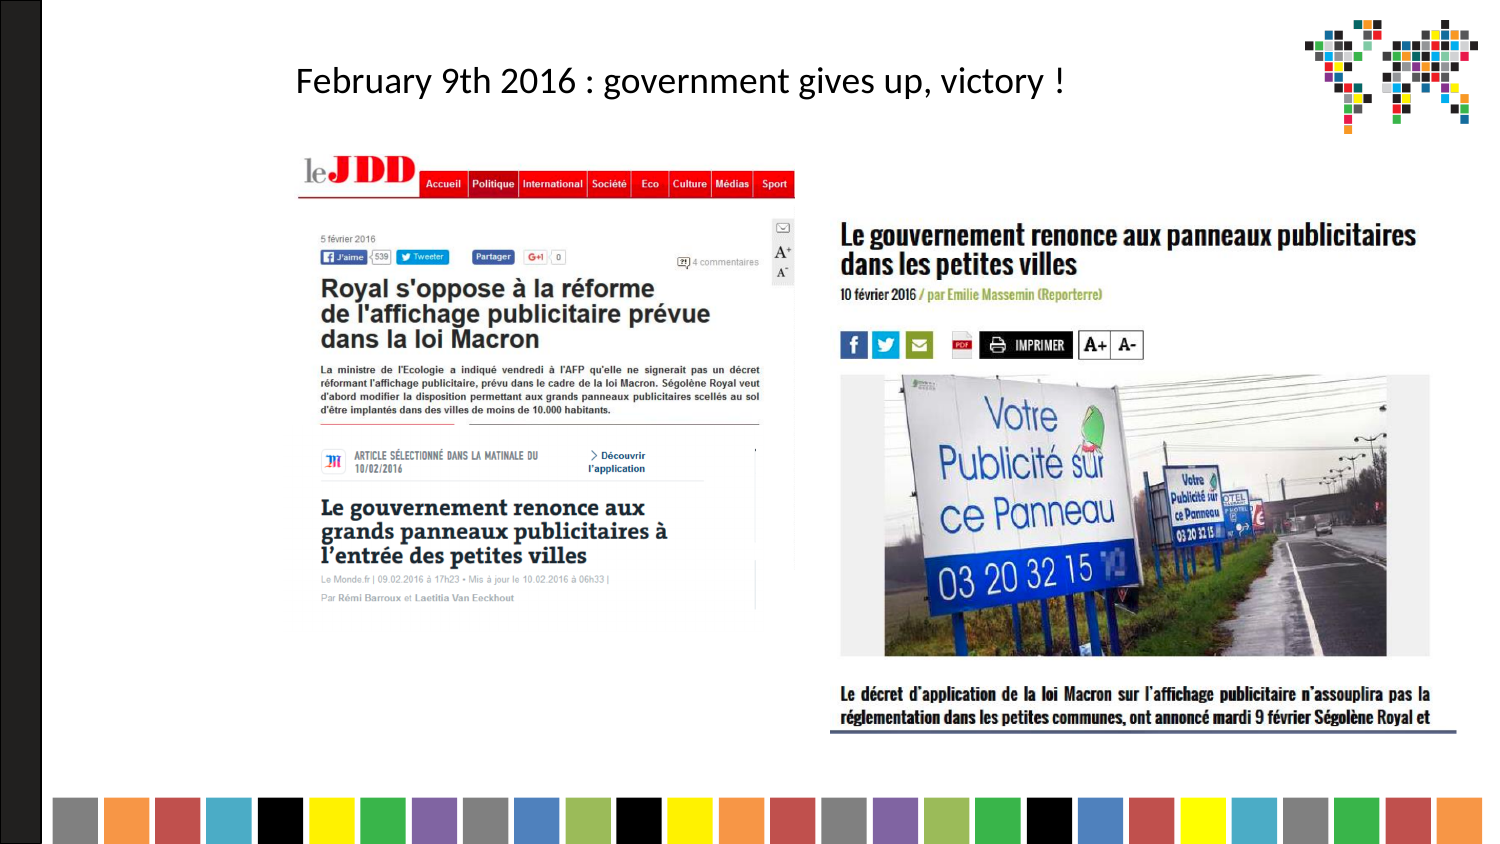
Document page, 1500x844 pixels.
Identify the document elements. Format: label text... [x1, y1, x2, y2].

picture [1305, 20, 1478, 134]
text_box February 9th 2016 : government gives up, victory ! [75, 8, 1296, 149]
picture [809, 209, 1481, 750]
picture [283, 154, 795, 632]
